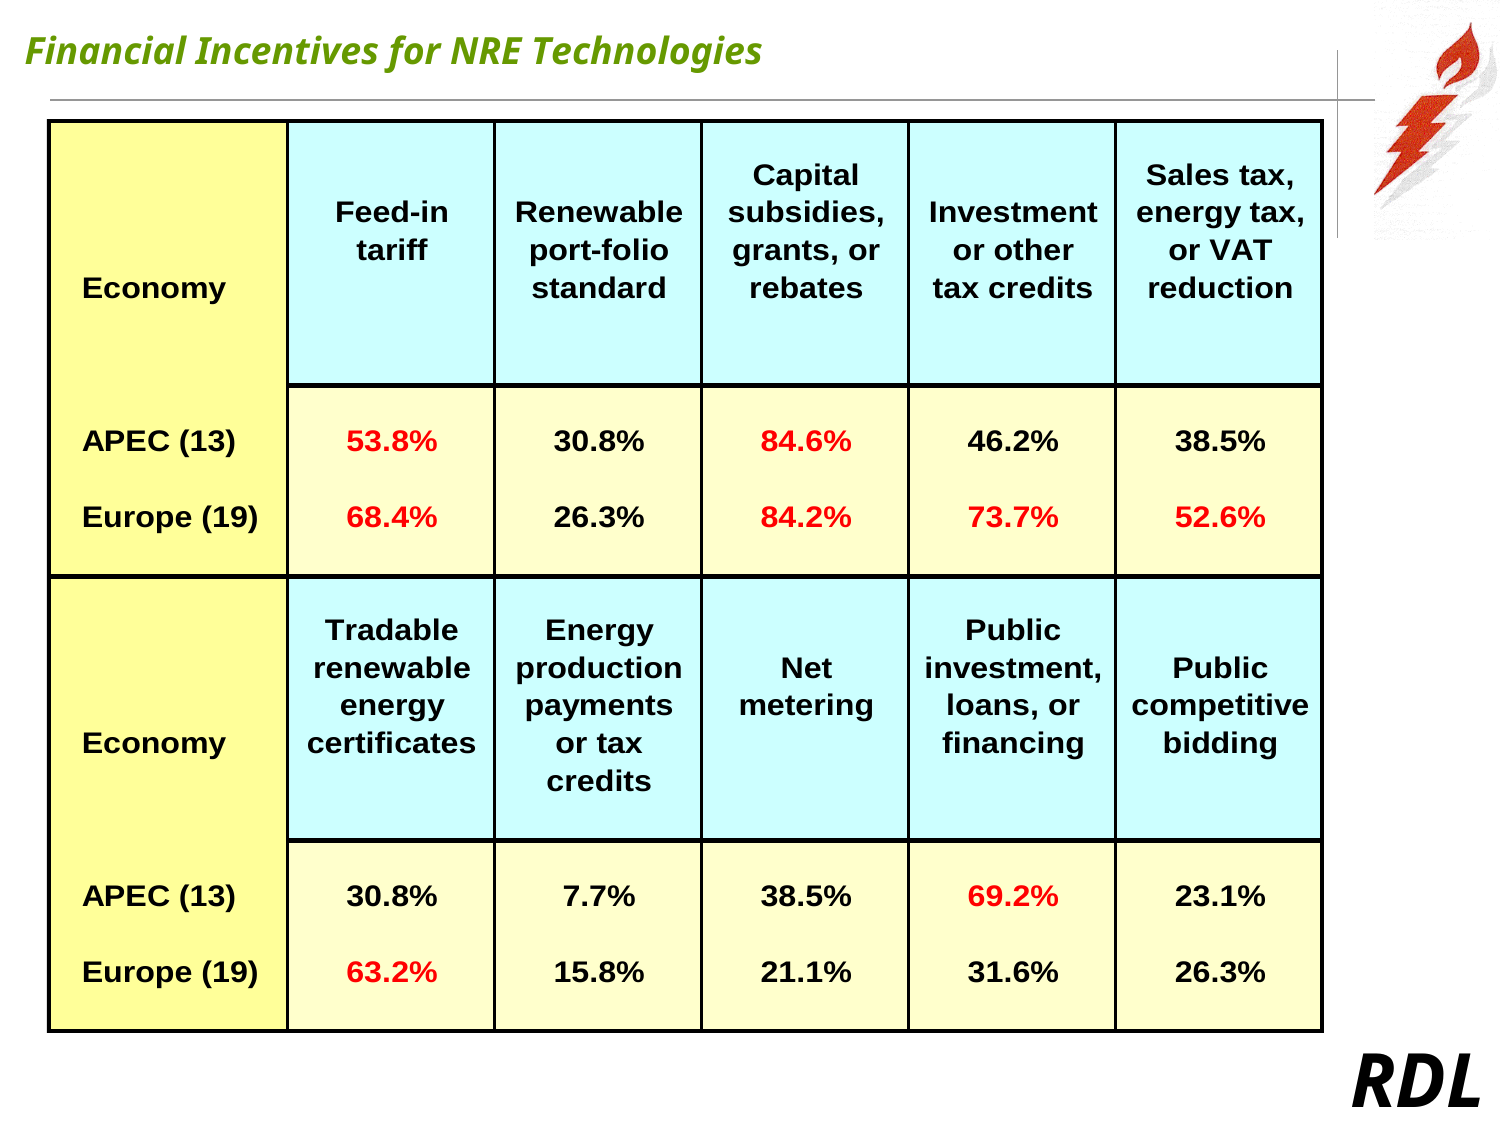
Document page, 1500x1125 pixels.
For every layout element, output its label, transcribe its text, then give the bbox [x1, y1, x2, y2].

title Financial Incentives for NRE Technologies [0, 0, 1223, 114]
picture [1374, 0, 1500, 240]
chart [46, 119, 1325, 1033]
text_box RDL [1187, 1024, 1500, 1125]
